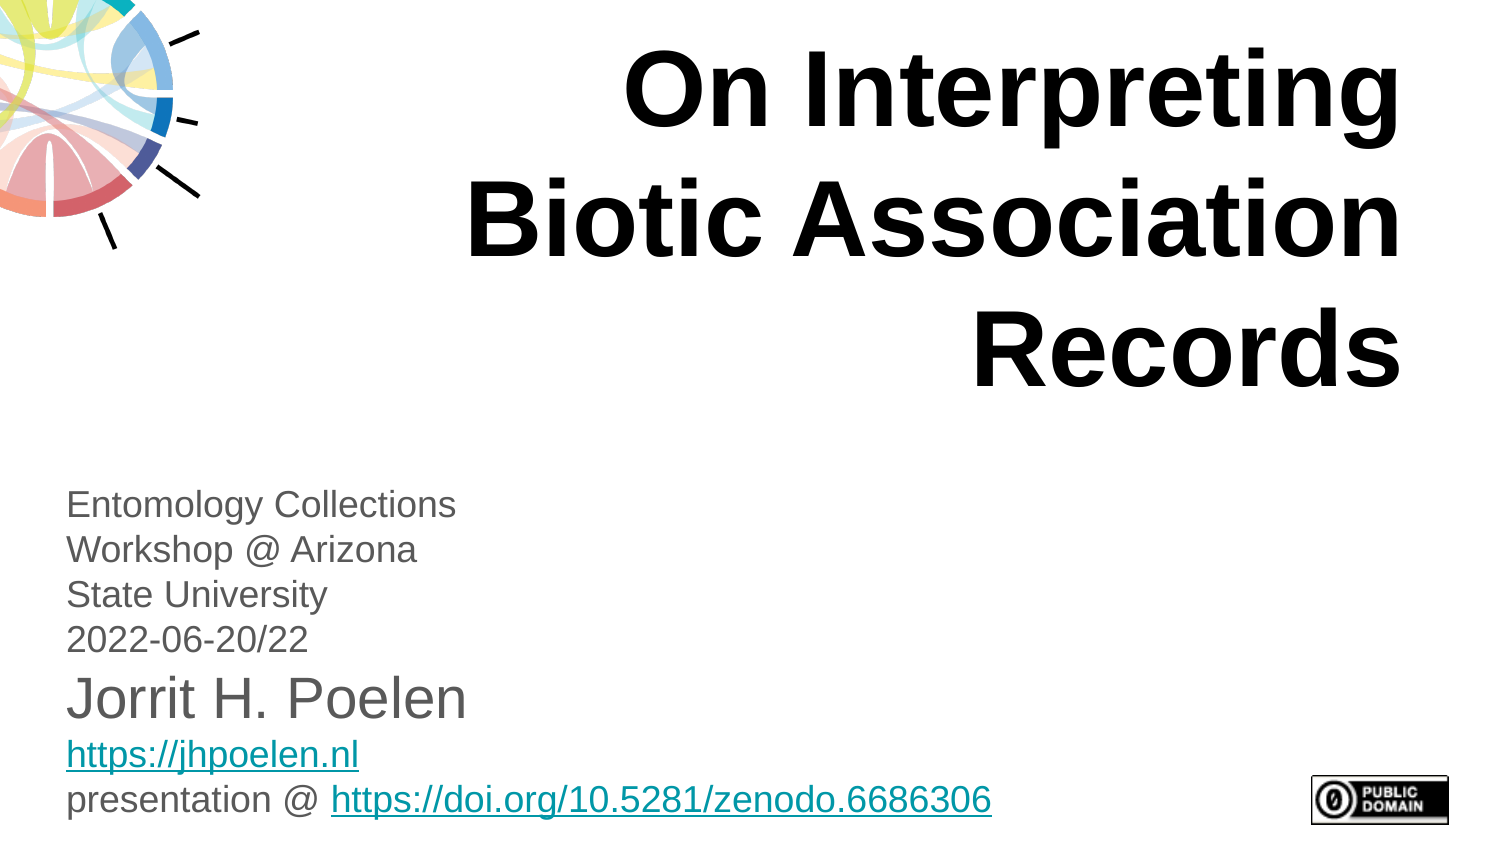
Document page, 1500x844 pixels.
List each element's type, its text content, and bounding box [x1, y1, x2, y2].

picture [1311, 775, 1449, 825]
subtitle Entomology Collections Workshop @ Arizona State University 2022-06-20/22 Jorrit H. Poelen https://jhpoelen.nl presentation @ https://doi.org/10.5281/zenodo.6686306 [51, 464, 1449, 595]
picture [0, 0, 212, 256]
title On Interpreting Biotic Association Records [0, 86, 1449, 424]
